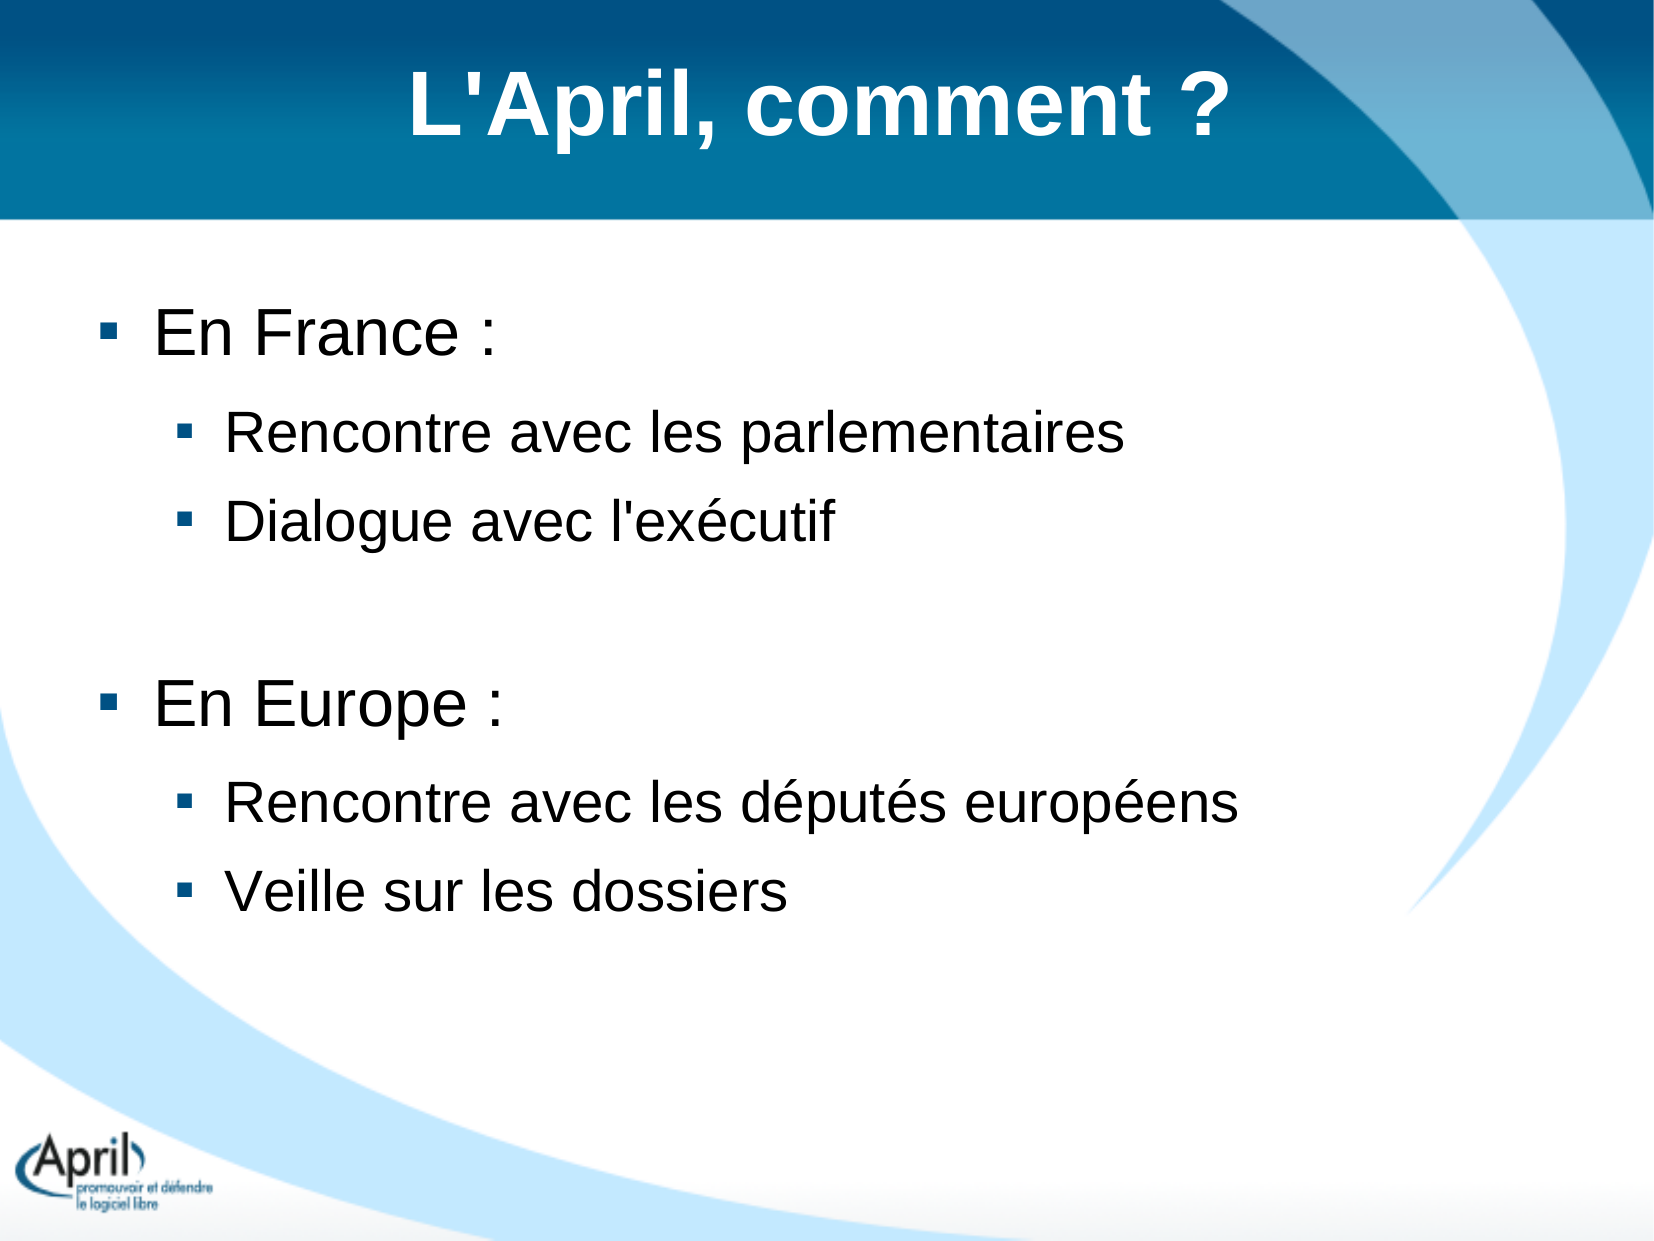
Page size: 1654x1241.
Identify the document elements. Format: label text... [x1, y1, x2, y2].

list En France : Rencontre avec les parlementaires Dialogue avec l'exécutif En Europe : Rencontre avec les députés européens Veille sur les dossiers [82, 295, 1571, 1099]
title L'April, comment ? [76, 7, 1565, 200]
picture [0, 0, 1654, 1241]
